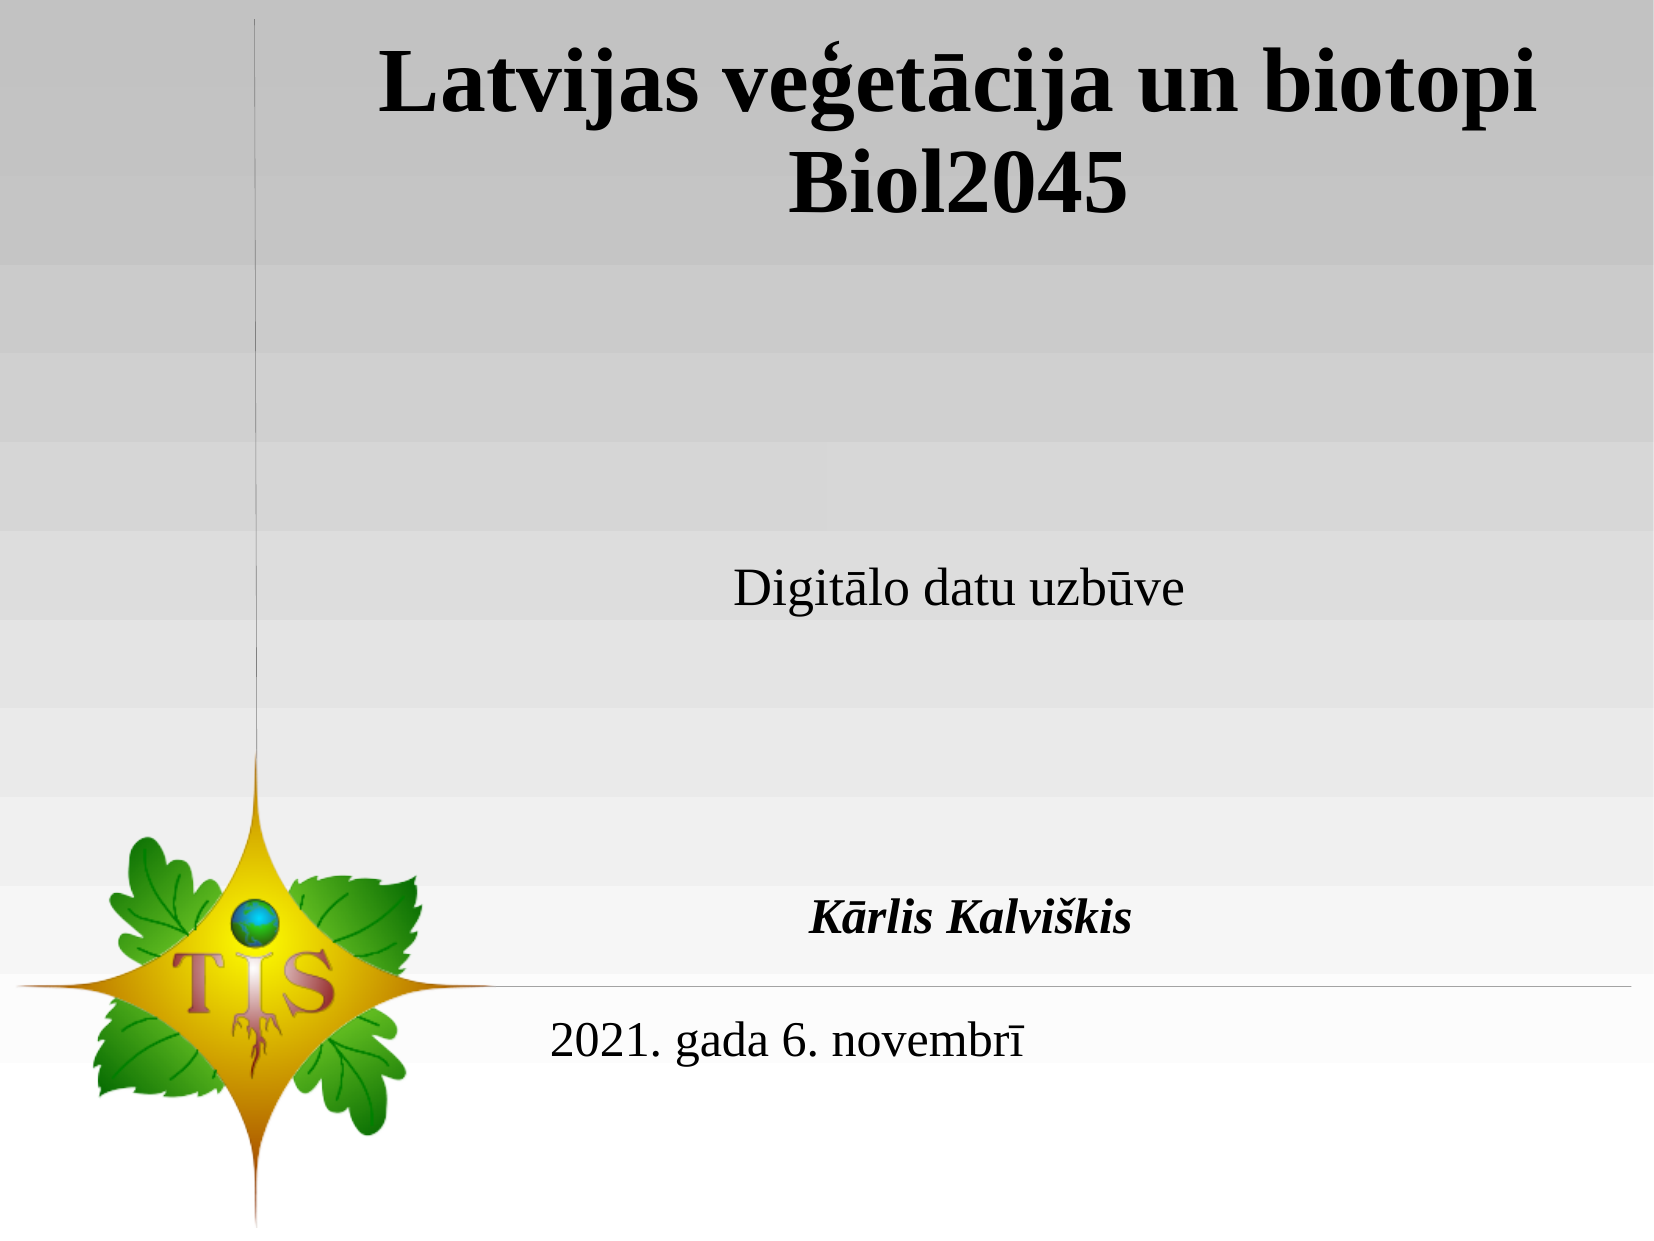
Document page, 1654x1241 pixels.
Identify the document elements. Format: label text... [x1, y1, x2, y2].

list 2021. gada 6. novembrī [478, 1011, 1654, 1241]
picture [0, 0, 1654, 1241]
title Digitālo datu uzbūve [295, 314, 1625, 861]
